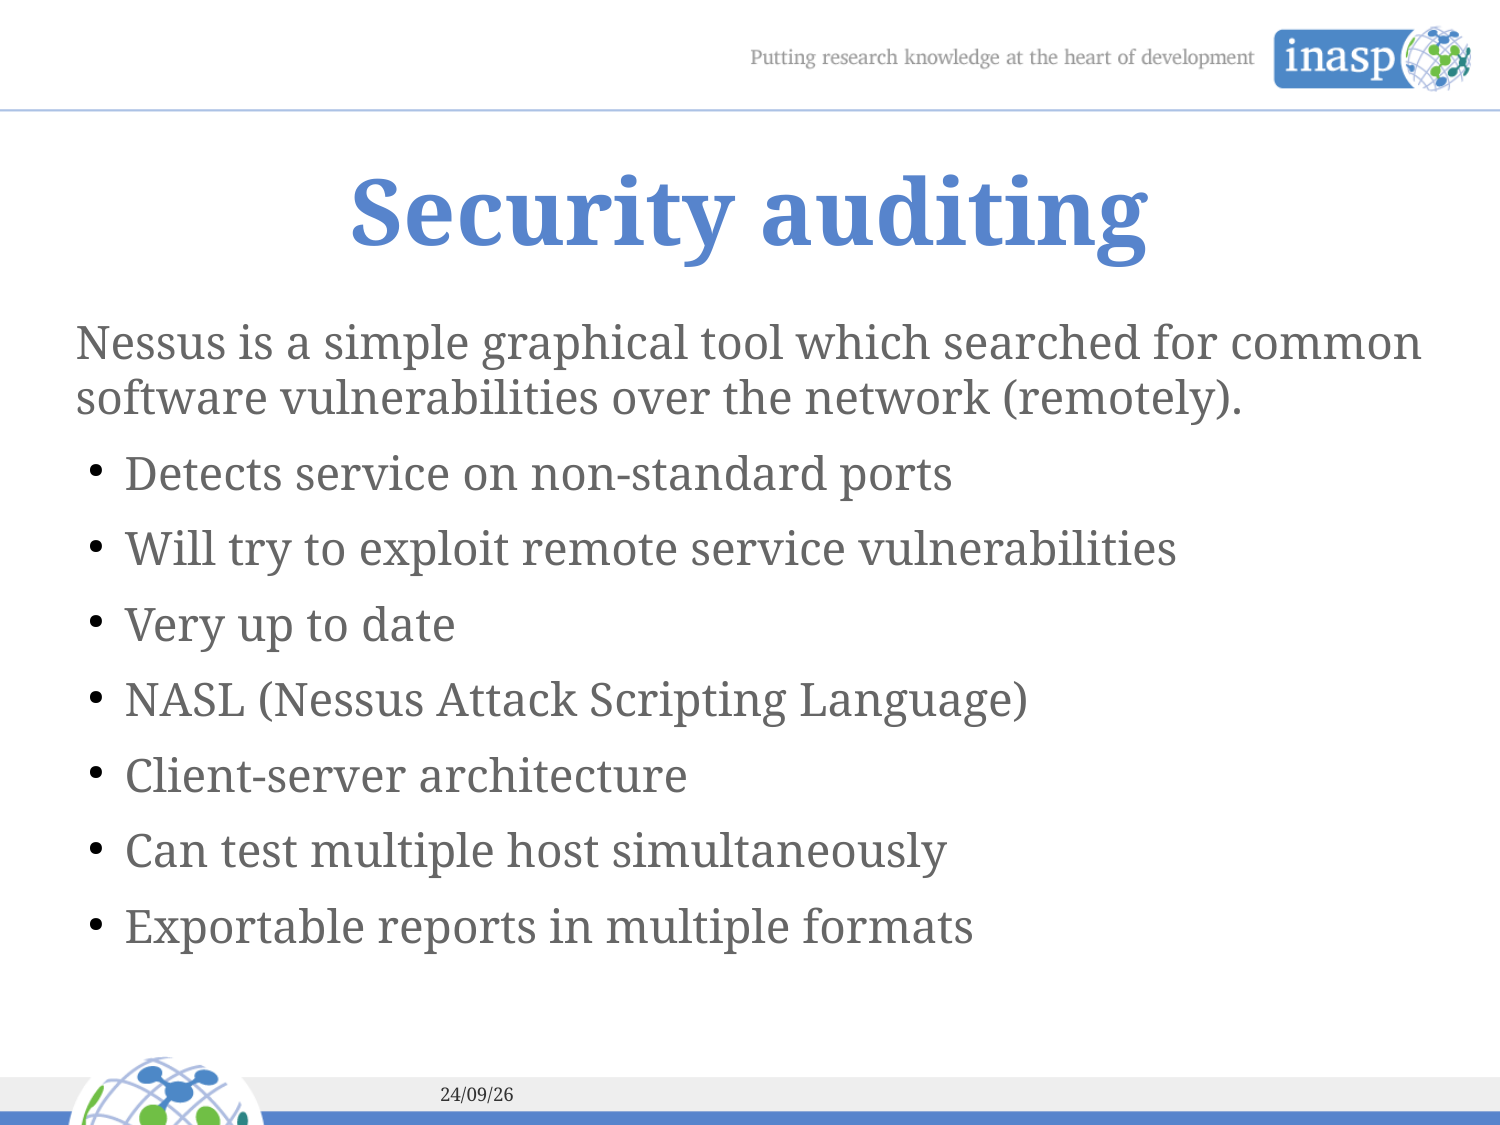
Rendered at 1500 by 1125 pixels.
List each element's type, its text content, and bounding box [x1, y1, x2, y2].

title Security auditing [75, 129, 1426, 313]
list Nessus is a simple graphical tool which searched for common software vulnerabilities over the network (remotely). Detects service on non-standard ports Will try to exploit remote service vulnerabilities Very up to date NASL (Nessus Attack Scripting Language) Client-server architecture Can test multiple host simultaneously Exportable reports in multiple formats [75, 313, 1426, 967]
picture [0, 0, 1500, 1125]
